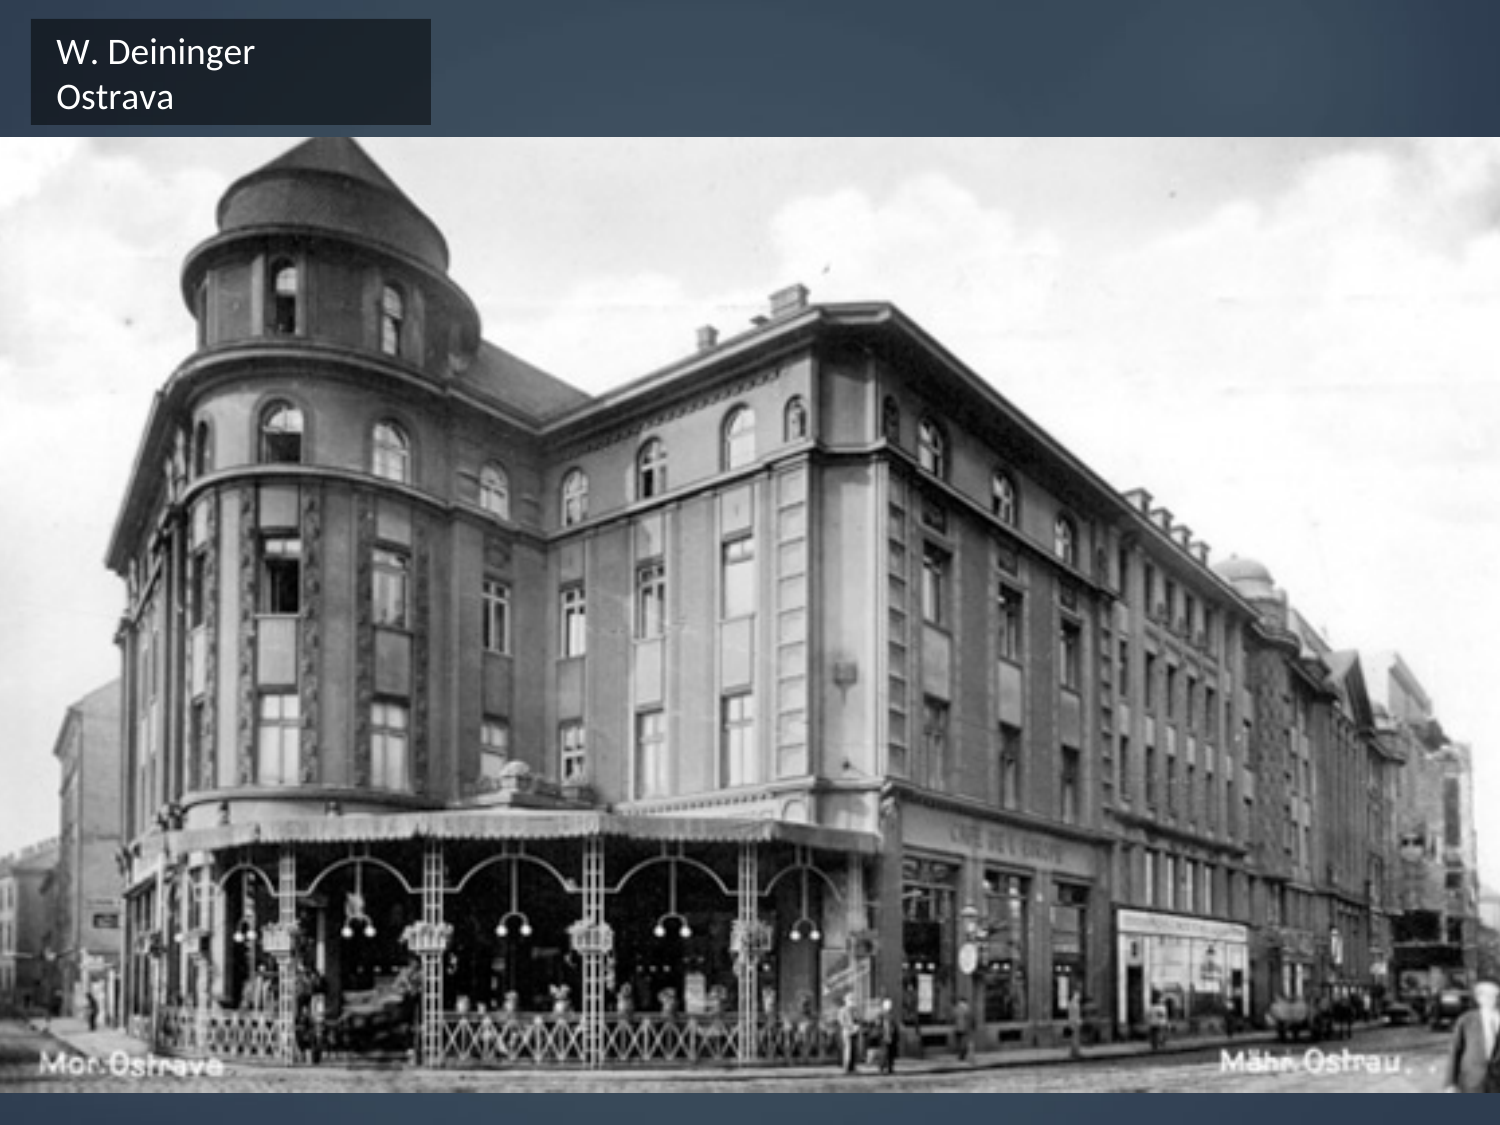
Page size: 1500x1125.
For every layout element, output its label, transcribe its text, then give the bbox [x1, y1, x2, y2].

text_box [271, 18, 431, 125]
text_box [30, 18, 41, 125]
picture [0, 0, 1500, 1125]
text_box W. Deininger Ostrava [41, 18, 271, 125]
